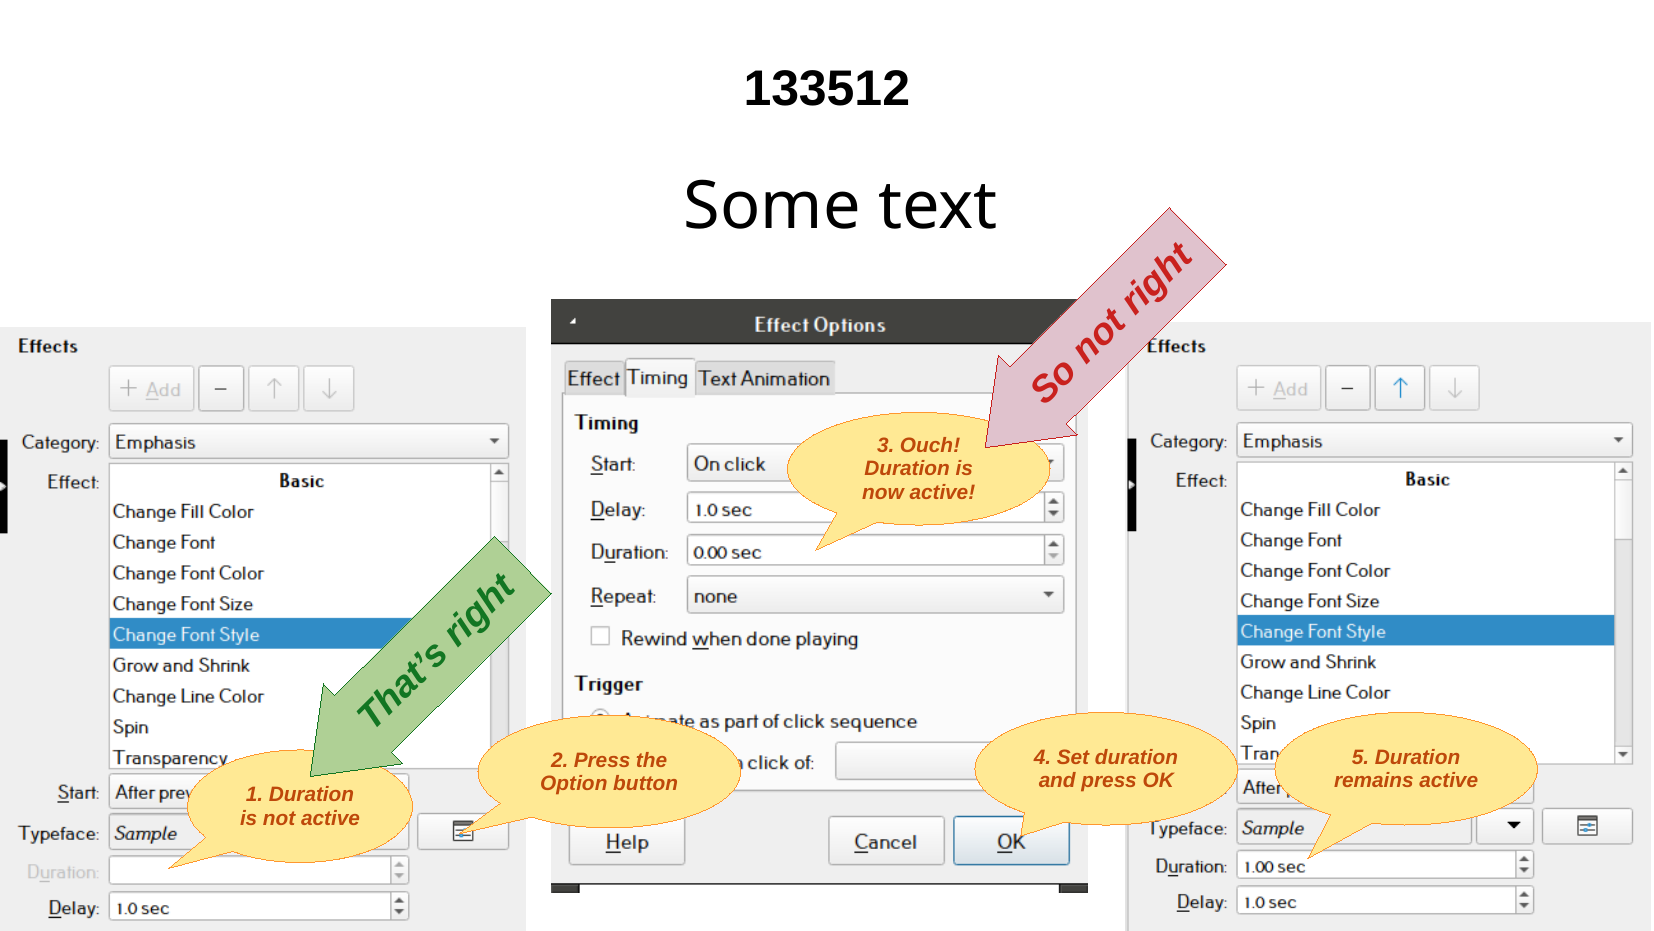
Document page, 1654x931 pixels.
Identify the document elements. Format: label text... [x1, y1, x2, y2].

text_box That’s right [310, 536, 552, 777]
text_box Some text [669, 150, 1013, 256]
text_box 4. Set duration and press OK [974, 712, 1238, 836]
picture [1125, 322, 1651, 931]
text_box 5. Duration remains active [1277, 714, 1536, 853]
picture [551, 299, 1088, 893]
text_box 3. Ouch! Duration is now active! [787, 412, 1051, 551]
text_box 1. Duration is not active [168, 749, 413, 869]
text_box 133512 [59, 52, 1595, 123]
text_box 2. Press the Option button [459, 715, 741, 834]
text_box So not right [985, 207, 1227, 448]
picture [0, 327, 526, 931]
